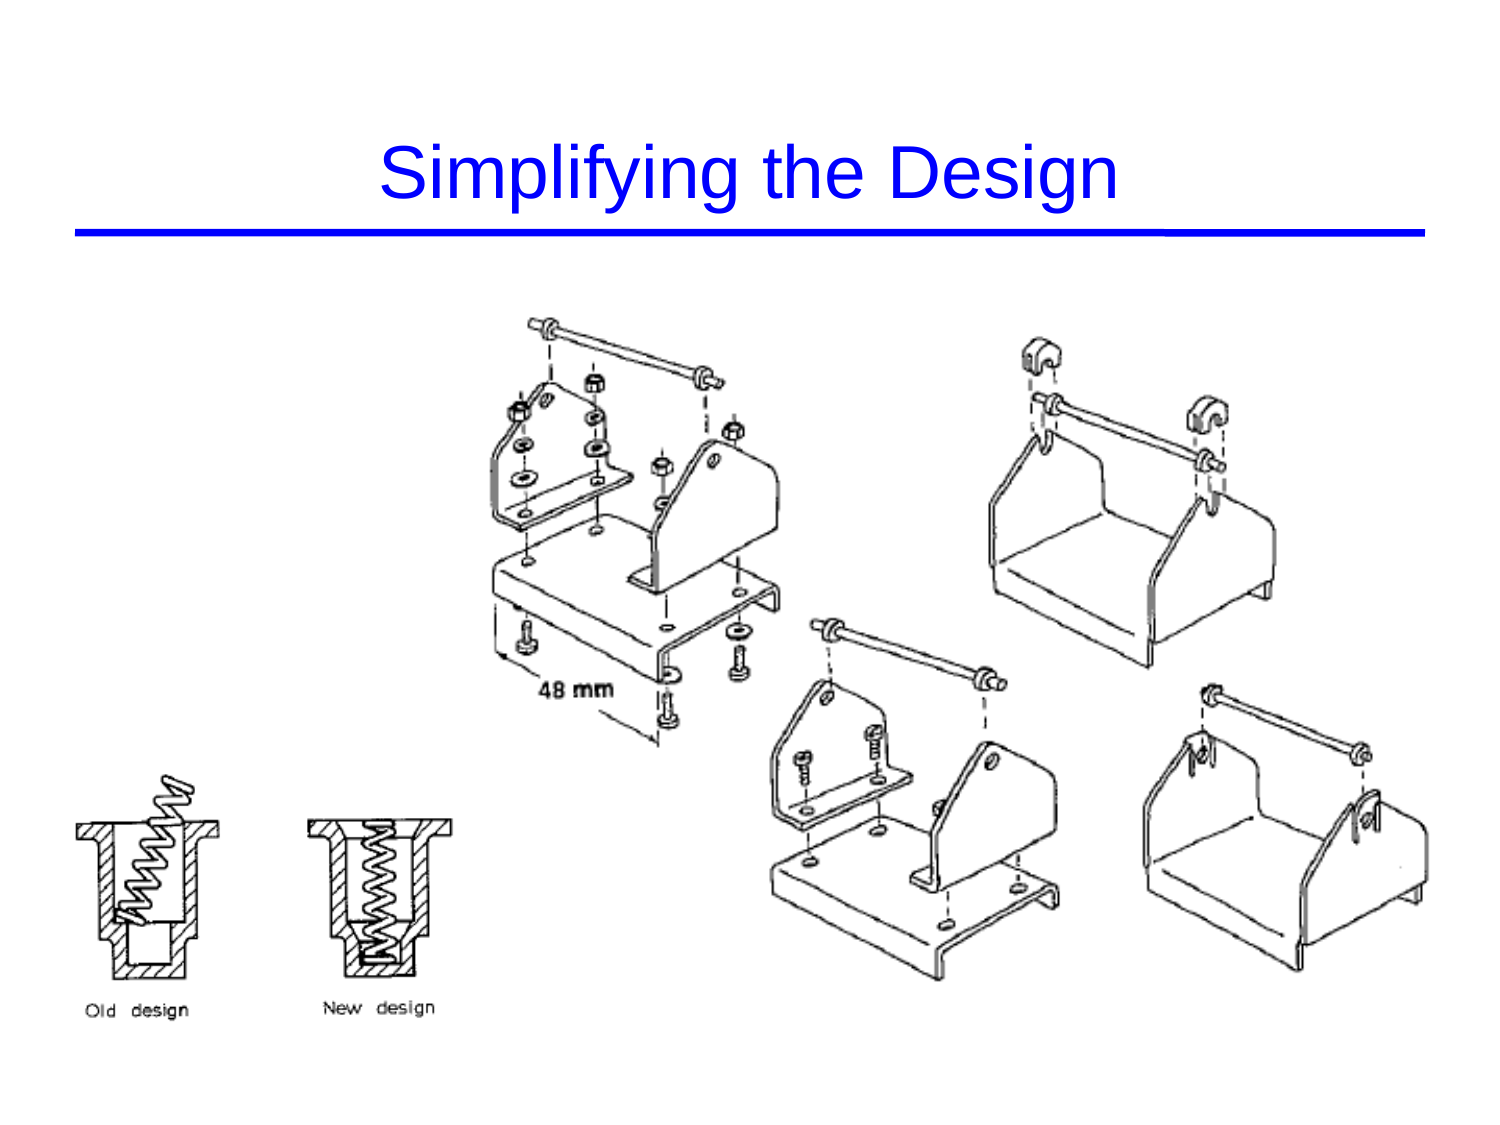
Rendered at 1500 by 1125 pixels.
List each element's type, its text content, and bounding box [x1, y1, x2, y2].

chart [474, 287, 1448, 992]
picture [37, 737, 475, 1029]
title Simplifying the Design [112, 99, 1388, 238]
